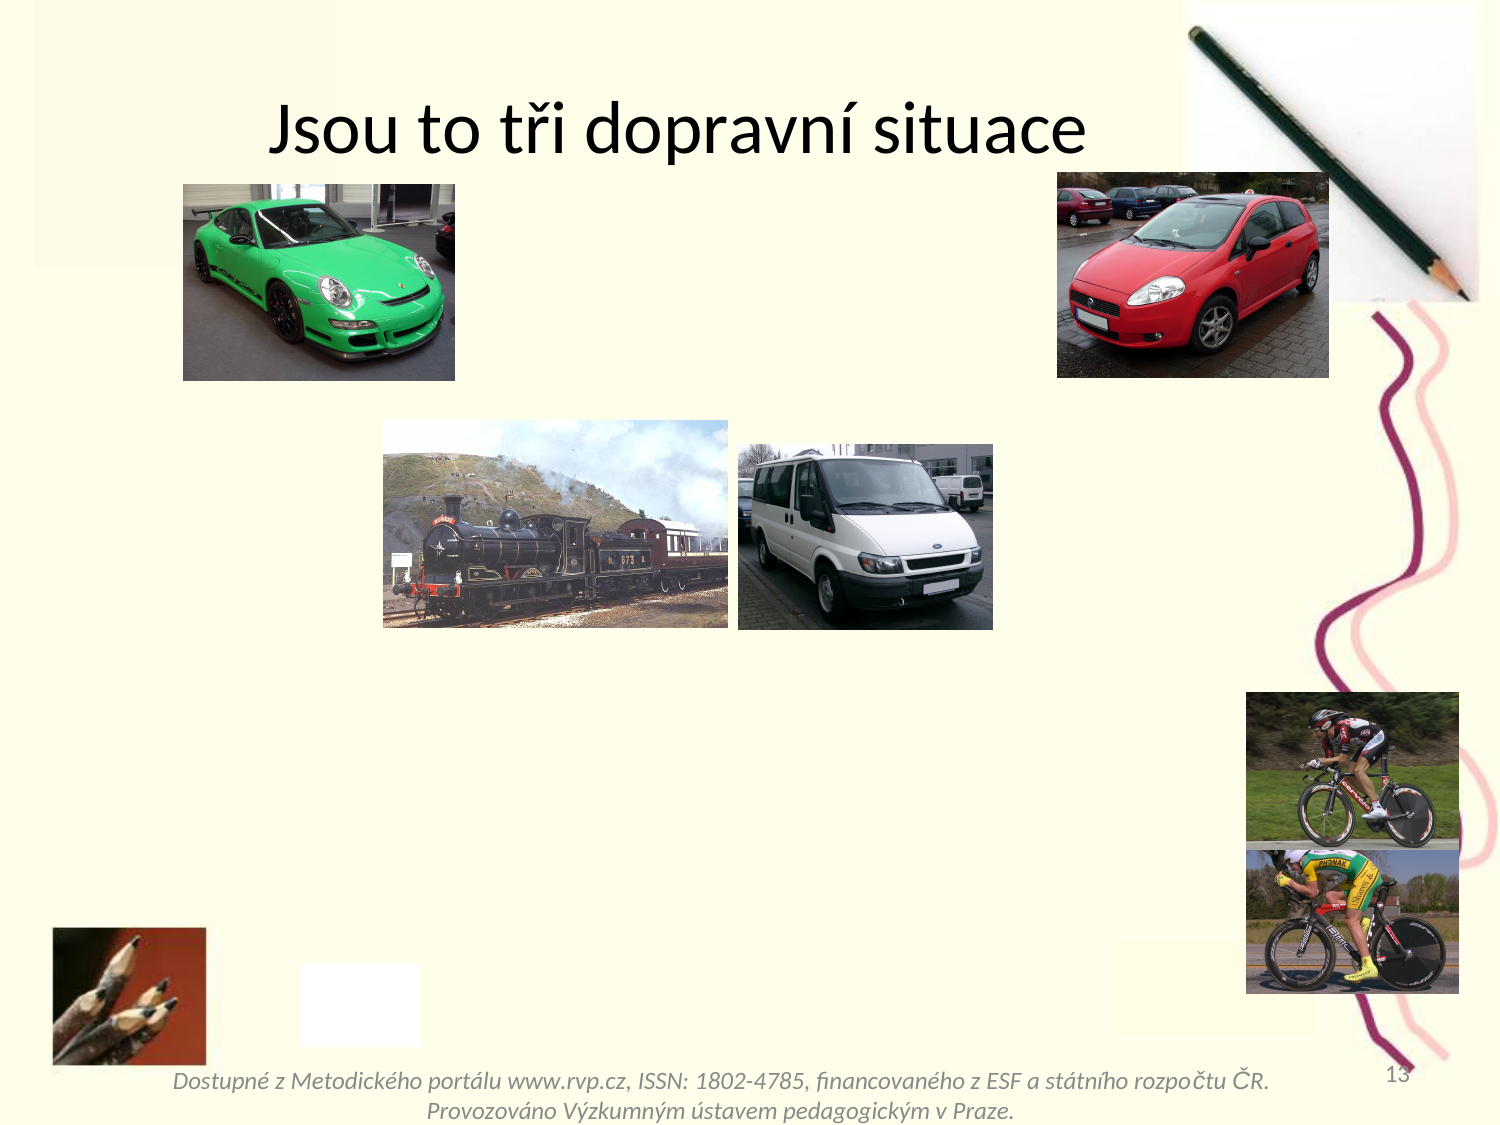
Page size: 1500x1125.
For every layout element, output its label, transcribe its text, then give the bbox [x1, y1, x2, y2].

text_box [35, 0, 337, 268]
text_box [1116, 940, 1317, 1035]
picture [0, 0, 1500, 1125]
text_box Dostupné z Metodického portálu www.rvp.cz, ISSN: 1802-4785, financovaného z ESF a státního rozpočtu ČR. Provozováno Výzkumným ústavem pedagogickým v Praze. [100, 1065, 1343, 1125]
text_box [301, 964, 420, 1047]
title Jsou to tři dopravní situace [123, 54, 1251, 194]
